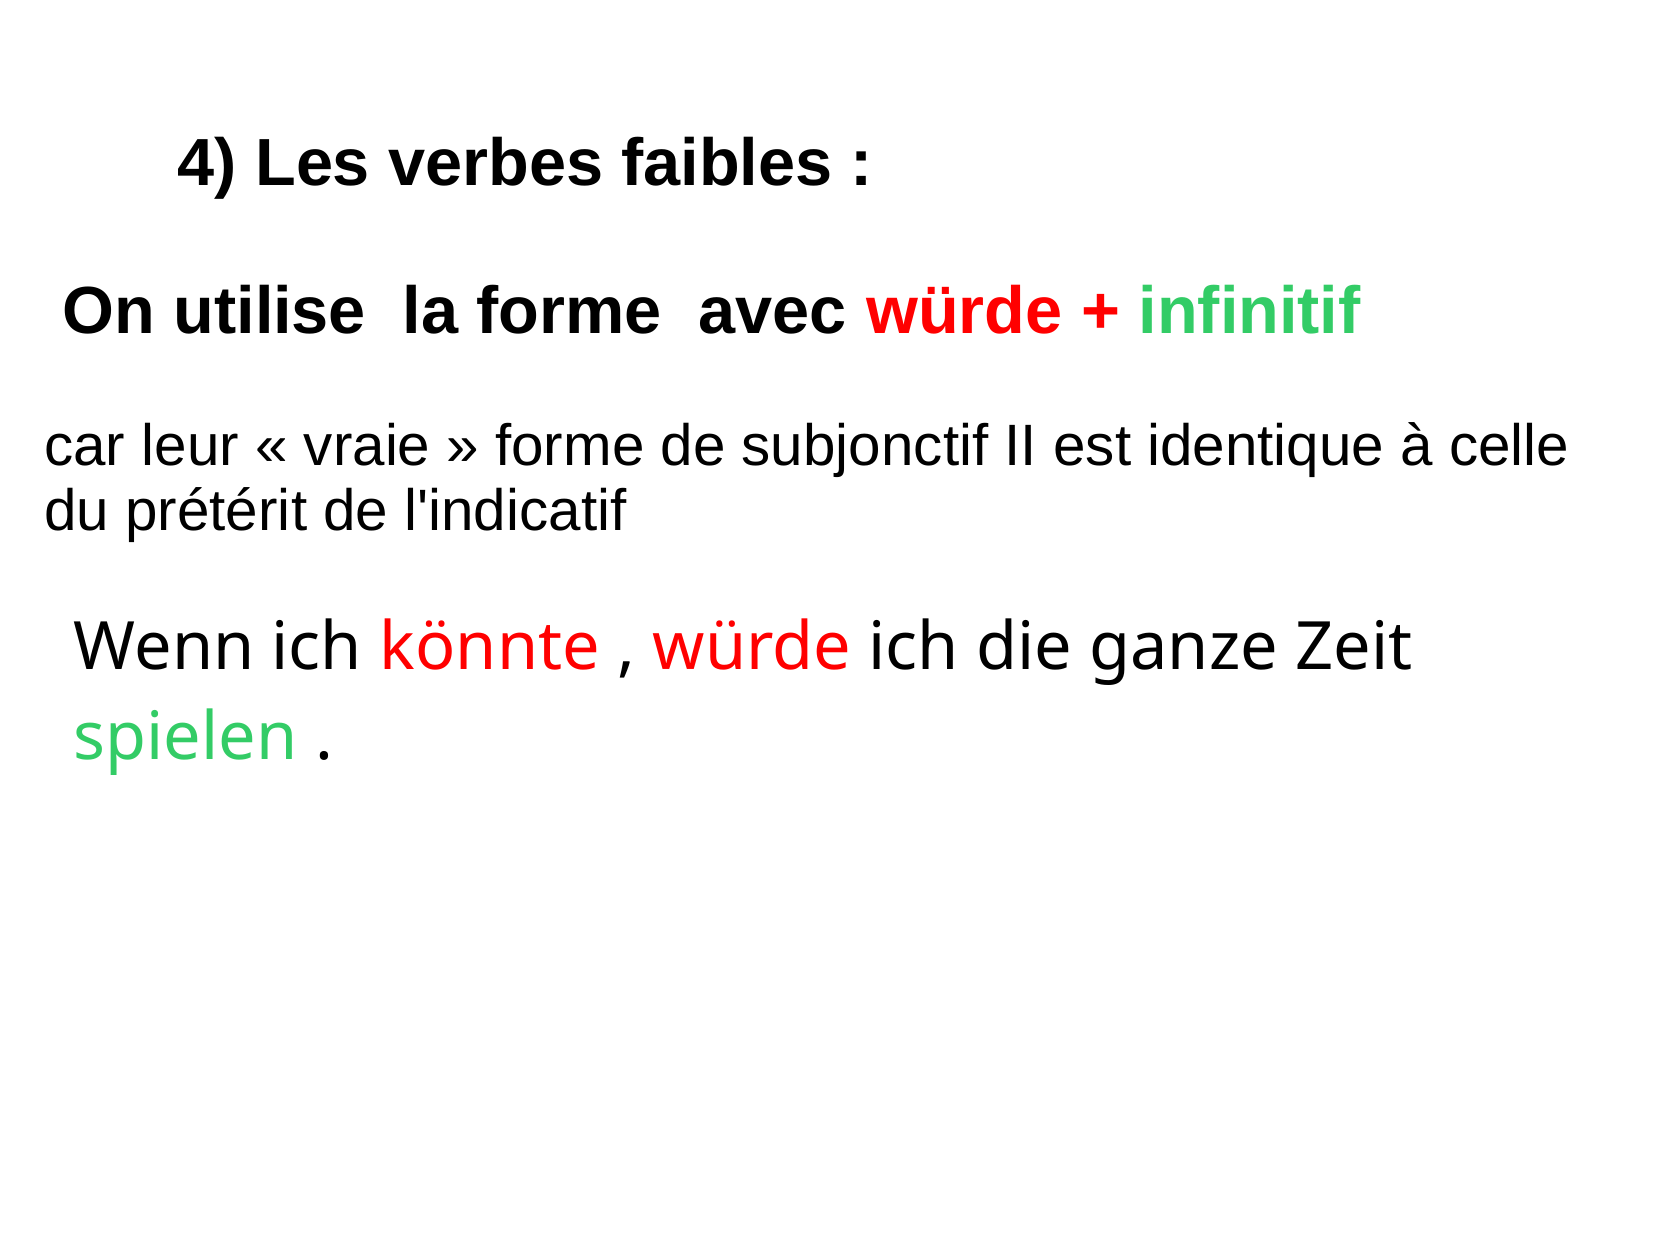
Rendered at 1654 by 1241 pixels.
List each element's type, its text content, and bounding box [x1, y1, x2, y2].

text_box Wenn ich könnte , würde ich die ganze Zeit spielen . [59, 590, 1536, 768]
subtitle 4) Les verbes faibles : [82, 88, 945, 237]
text_box On utilise la forme avec würde + infinitif car leur « vraie » forme de subjonctif II est identique à celle du prétérit de l'indicatif [29, 265, 1625, 550]
